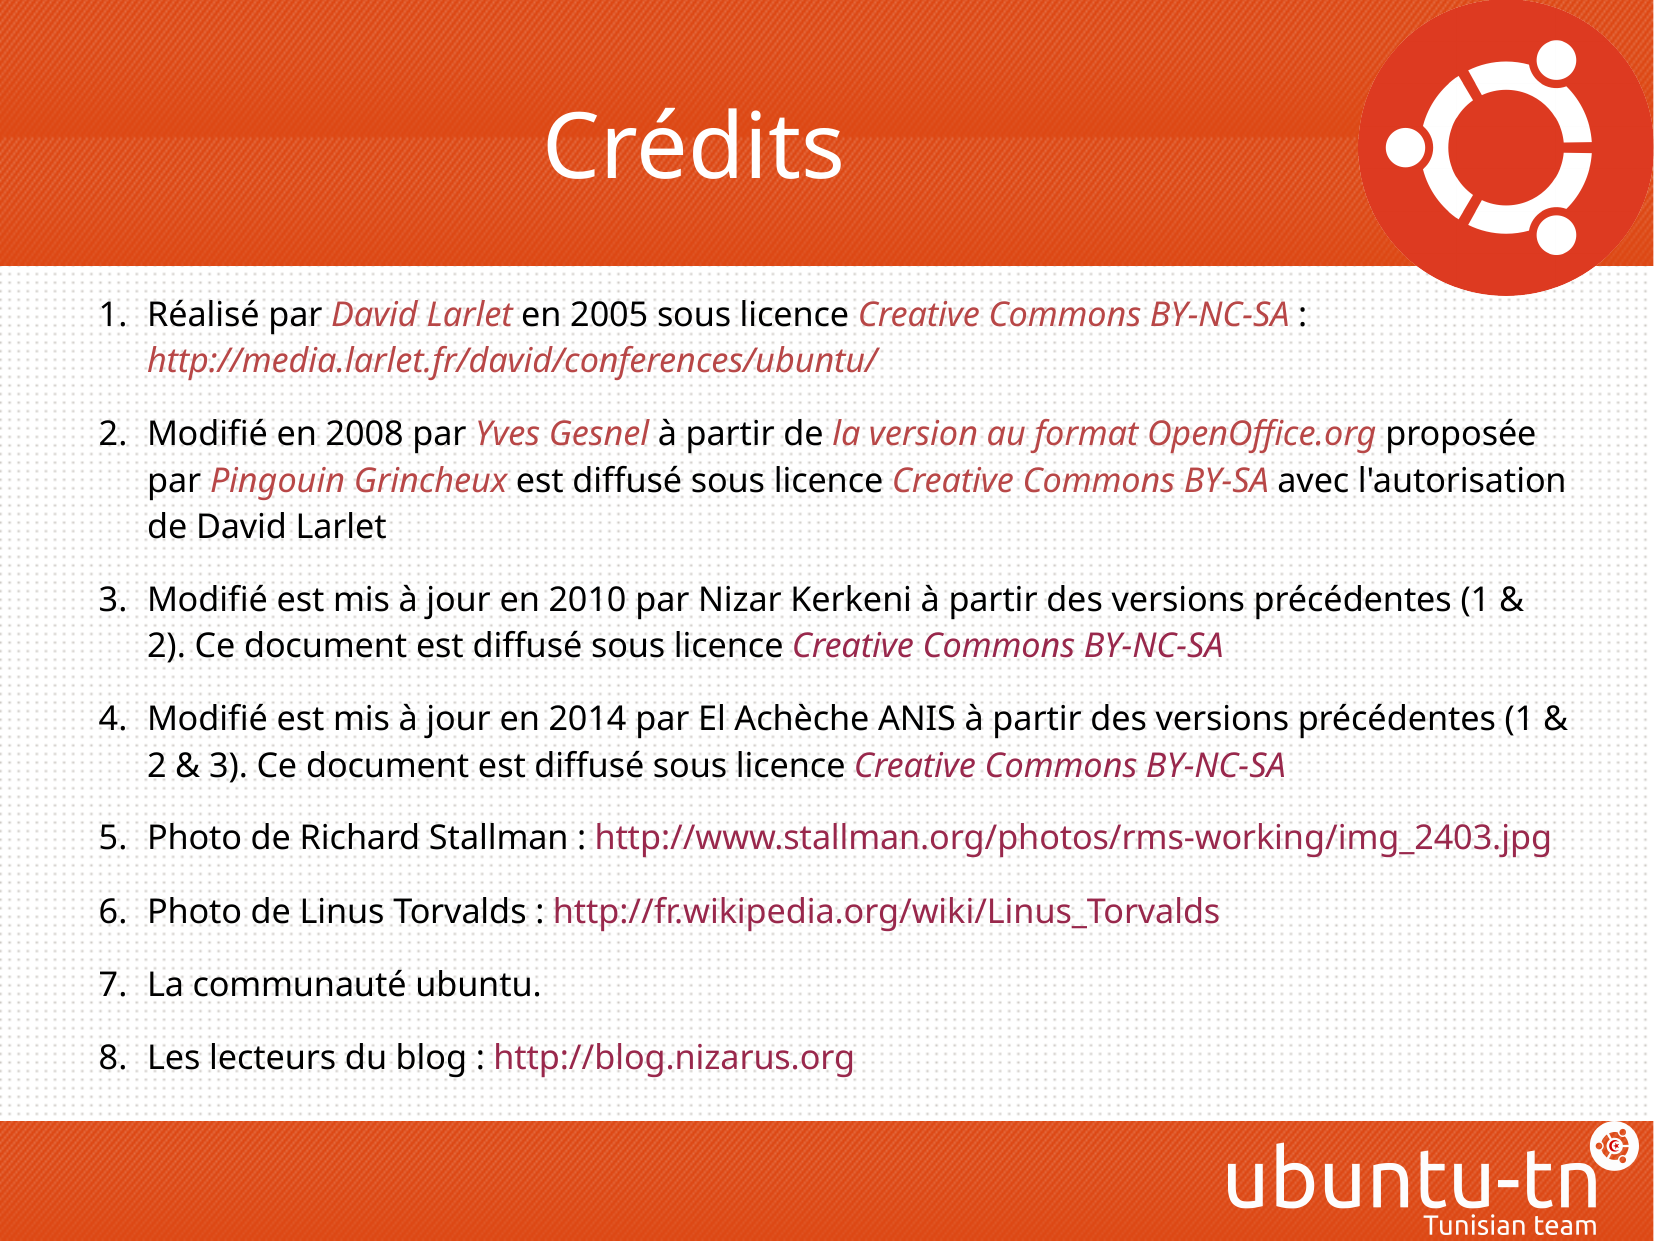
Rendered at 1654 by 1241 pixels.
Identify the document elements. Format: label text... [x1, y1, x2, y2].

picture [0, 0, 1654, 1241]
title Crédits [29, 29, 1359, 257]
list Réalisé par David Larlet en 2005 sous licence Creative Commons BY-NC-SA :http://media.larlet.fr/david/conferences/ubuntu/ Modifié en 2008 par Yves Gesnel à partir de la version au format OpenOffice.org proposée par Pingouin Grincheux est diffusé sous licence Creative Commons BY-SA avec l'autorisation de David Larlet Modifié est mis à jour en 2010 par Nizar Kerkeni à partir des versions précédentes (1 & 2). Ce document est diffusé sous licence Creative Commons BY-NC-SA Modifié est mis à jour en 2014 par El Achèche ANIS à partir des versions précédentes (1 & 2 & 3). Ce document est diffusé sous licence Creative Commons BY-NC-SA Photo de Richard Stallman : http://www.stallman.org/photos/rms-working/img_2403.jpg Photo de Linus Torvalds : http://fr.wikipedia.org/wiki/Linus_Torvalds La communauté ubuntu. Les lecteurs du blog : http://blog.nizarus.org [82, 290, 1571, 1109]
